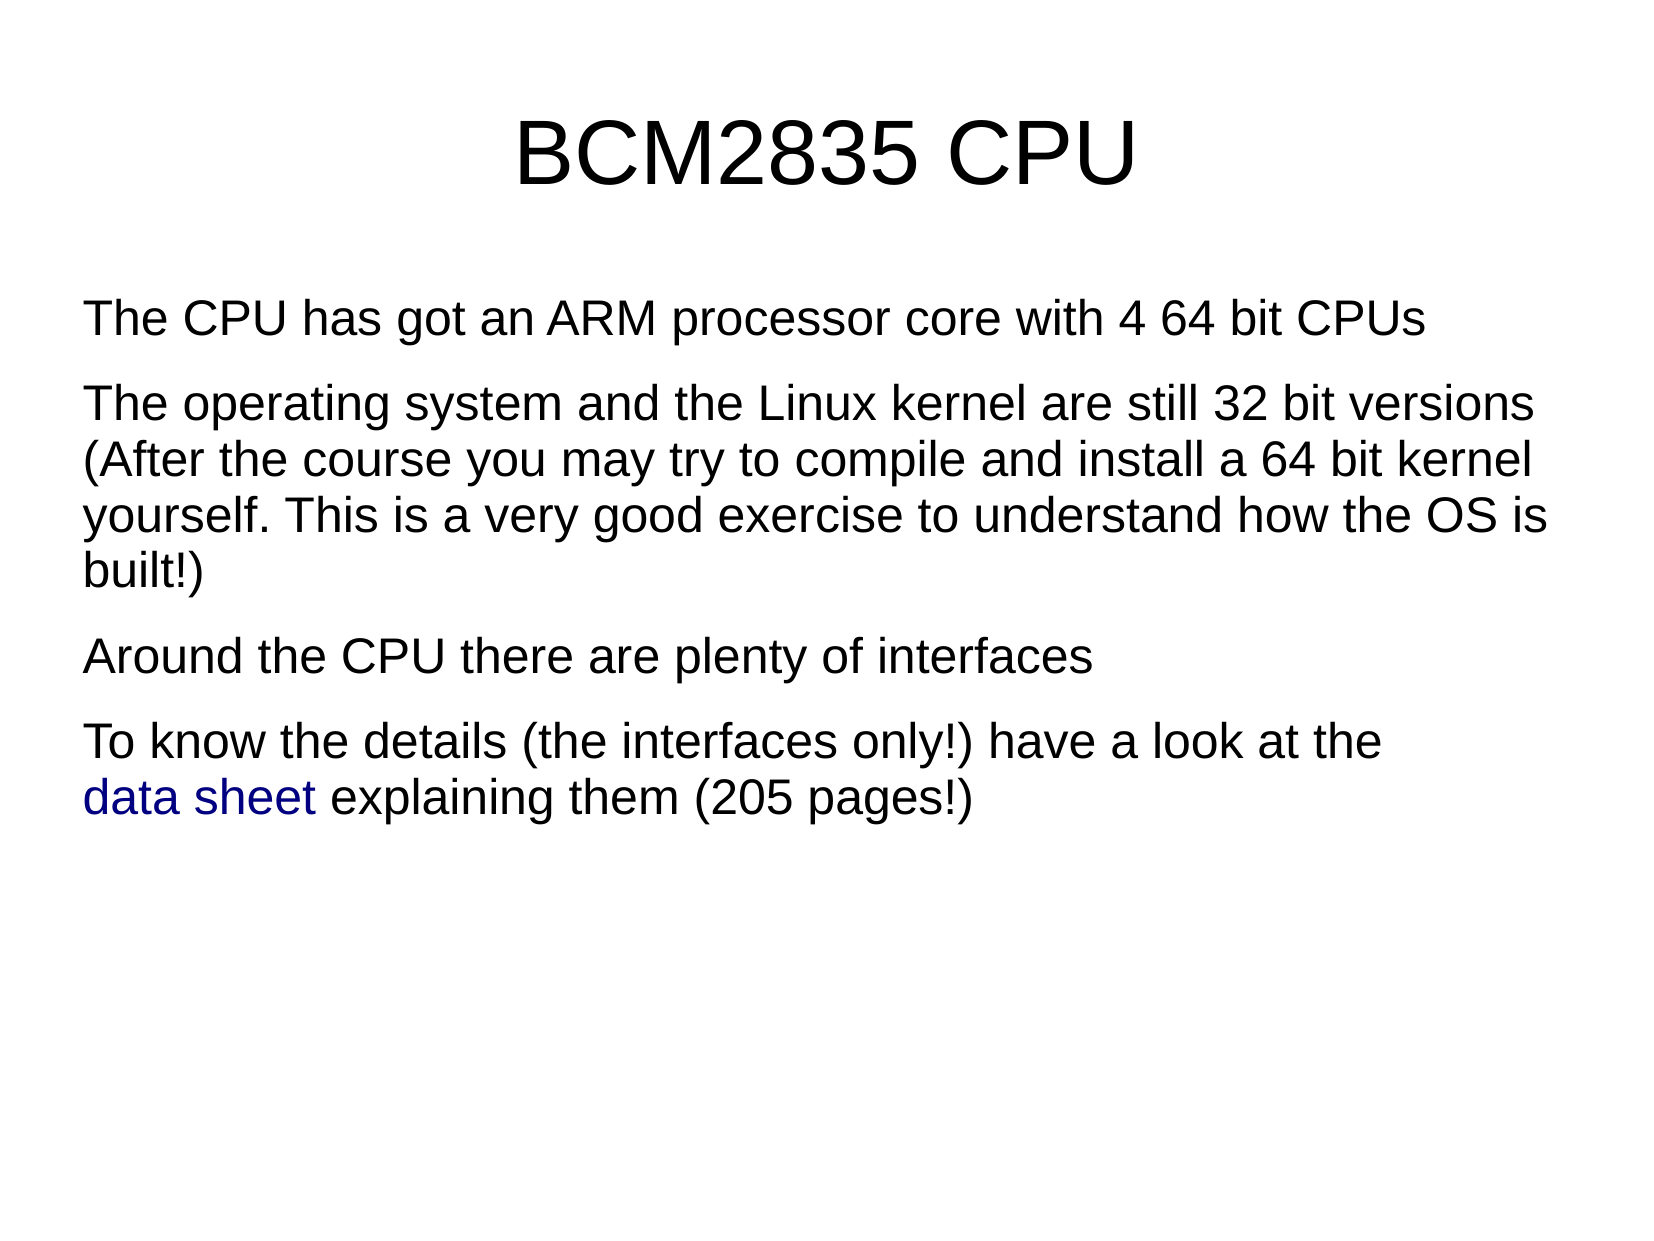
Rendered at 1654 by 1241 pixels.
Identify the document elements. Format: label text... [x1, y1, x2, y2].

title BCM2835 CPU [82, 49, 1571, 257]
list The CPU has got an ARM processor core with 4 64 bit CPUs The operating system and the Linux kernel are still 32 bit versions (After the course you may try to compile and install a 64 bit kernel yourself. This is a very good exercise to understand how the OS is built!) Around the CPU there are plenty of interfaces To know the details (the interfaces only!) have a look at the data sheet explaining them (205 pages!) [82, 290, 1571, 1010]
